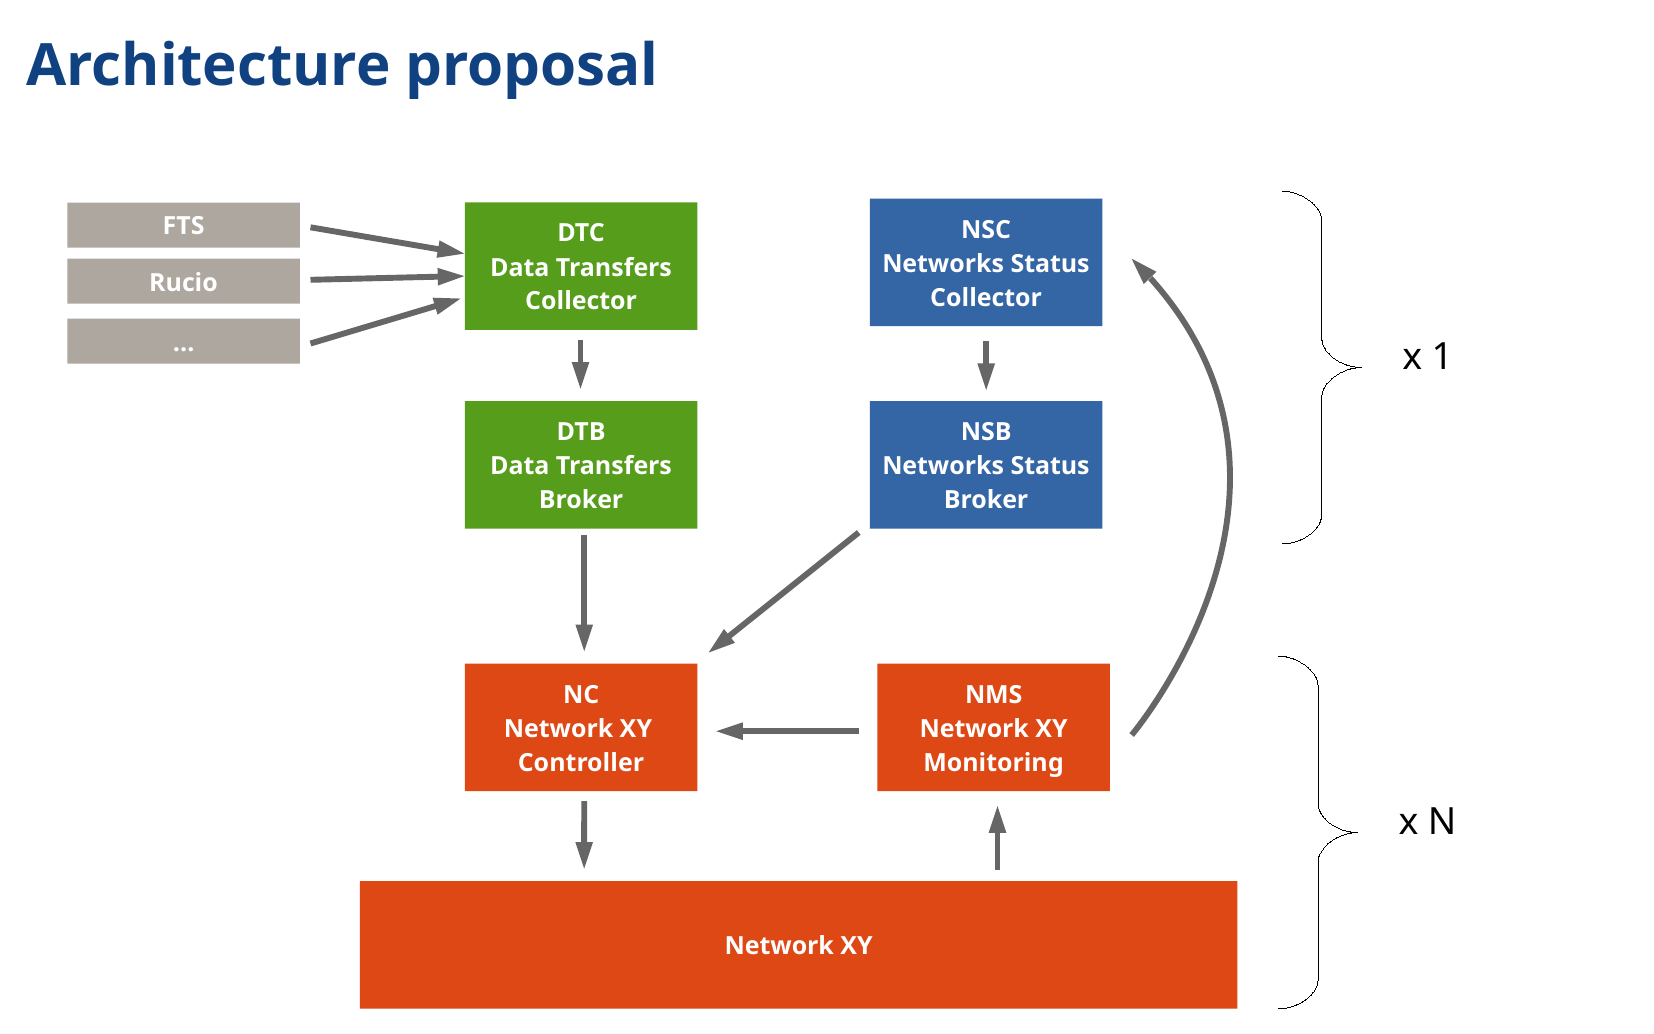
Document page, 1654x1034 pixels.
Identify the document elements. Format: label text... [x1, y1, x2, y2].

text_box DTC Data Transfers Collector [464, 202, 698, 330]
text_box NMS Network XY Monitoring [877, 663, 1110, 792]
text_box NC Network XY Controller [464, 663, 698, 792]
text_box x N [1383, 787, 1583, 854]
text_box FTS [67, 202, 300, 248]
text_box NSC Networks Status Collector [869, 198, 1103, 327]
text_box DTB Data Transfers Broker [464, 401, 698, 529]
text_box NSB Networks Status Broker [869, 401, 1103, 529]
text_box x 1 [1387, 322, 1587, 389]
text_box Network XY [359, 881, 1238, 1009]
text_box Rucio [67, 258, 300, 304]
title Architecture proposal [26, 0, 1643, 158]
text_box ... [67, 318, 300, 364]
